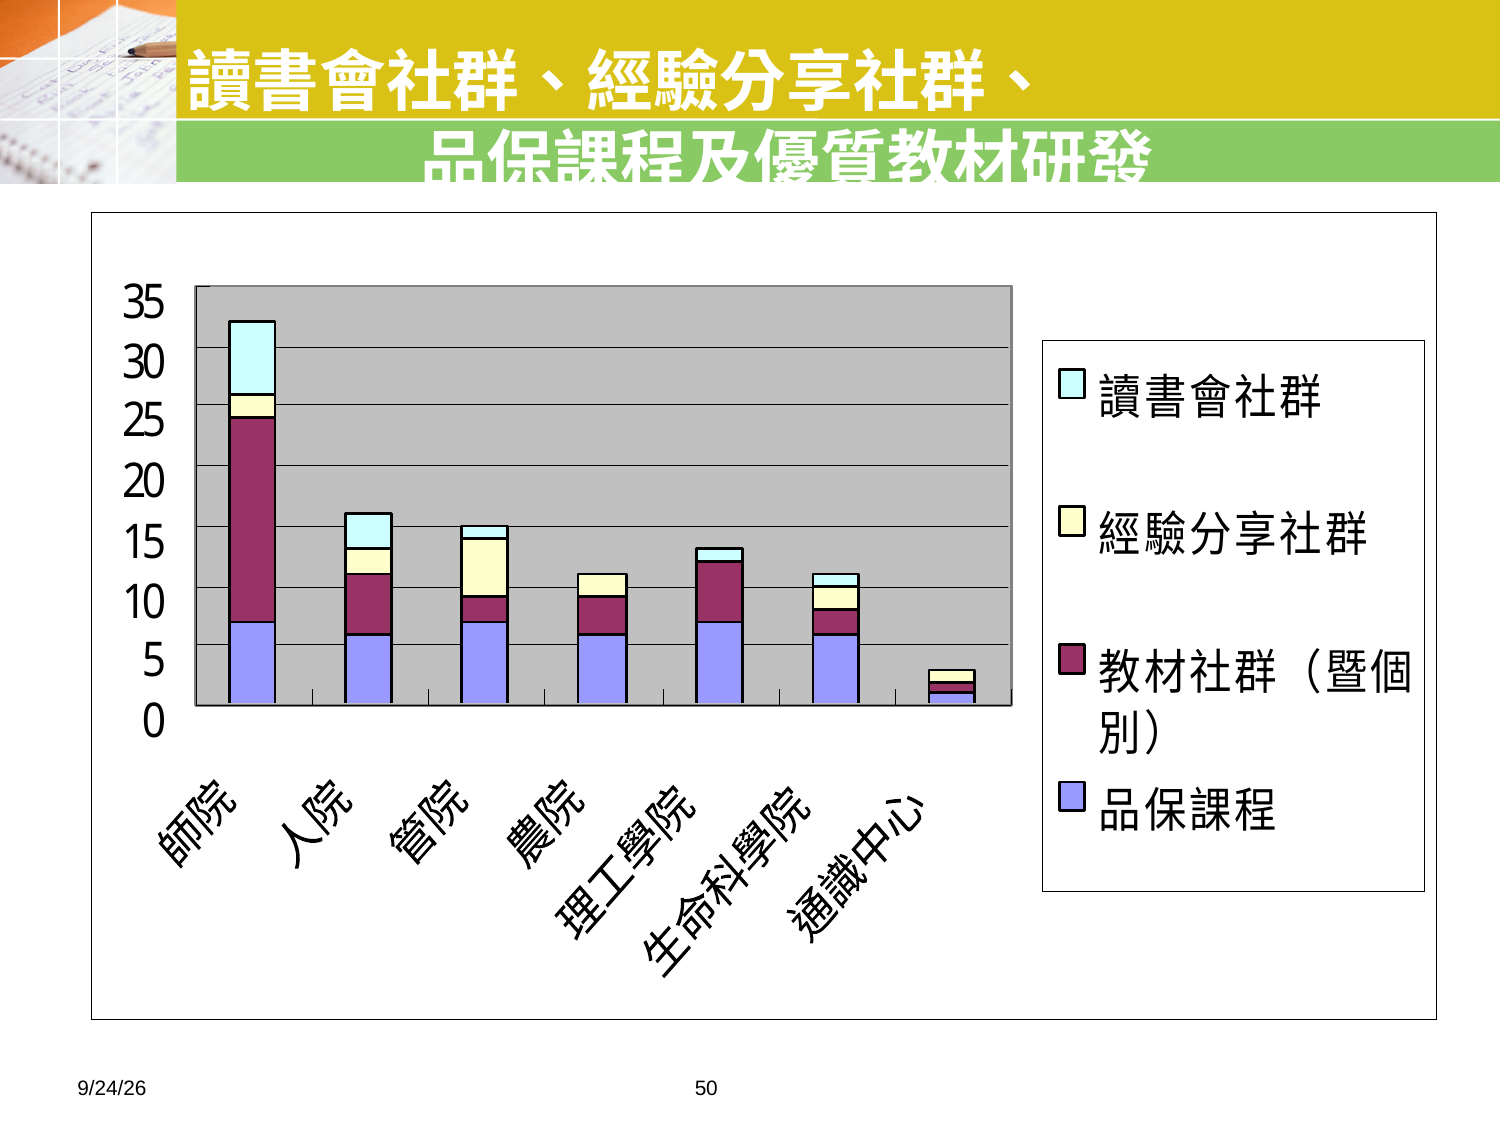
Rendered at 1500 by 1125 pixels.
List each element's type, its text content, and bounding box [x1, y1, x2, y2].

chart [76, 196, 1453, 1035]
text_box [62, 1067, 376, 1111]
title 讀書會社群、經驗分享社群、 品保課程及優質教材研發 [171, 31, 1427, 124]
text_box [637, 1067, 775, 1111]
